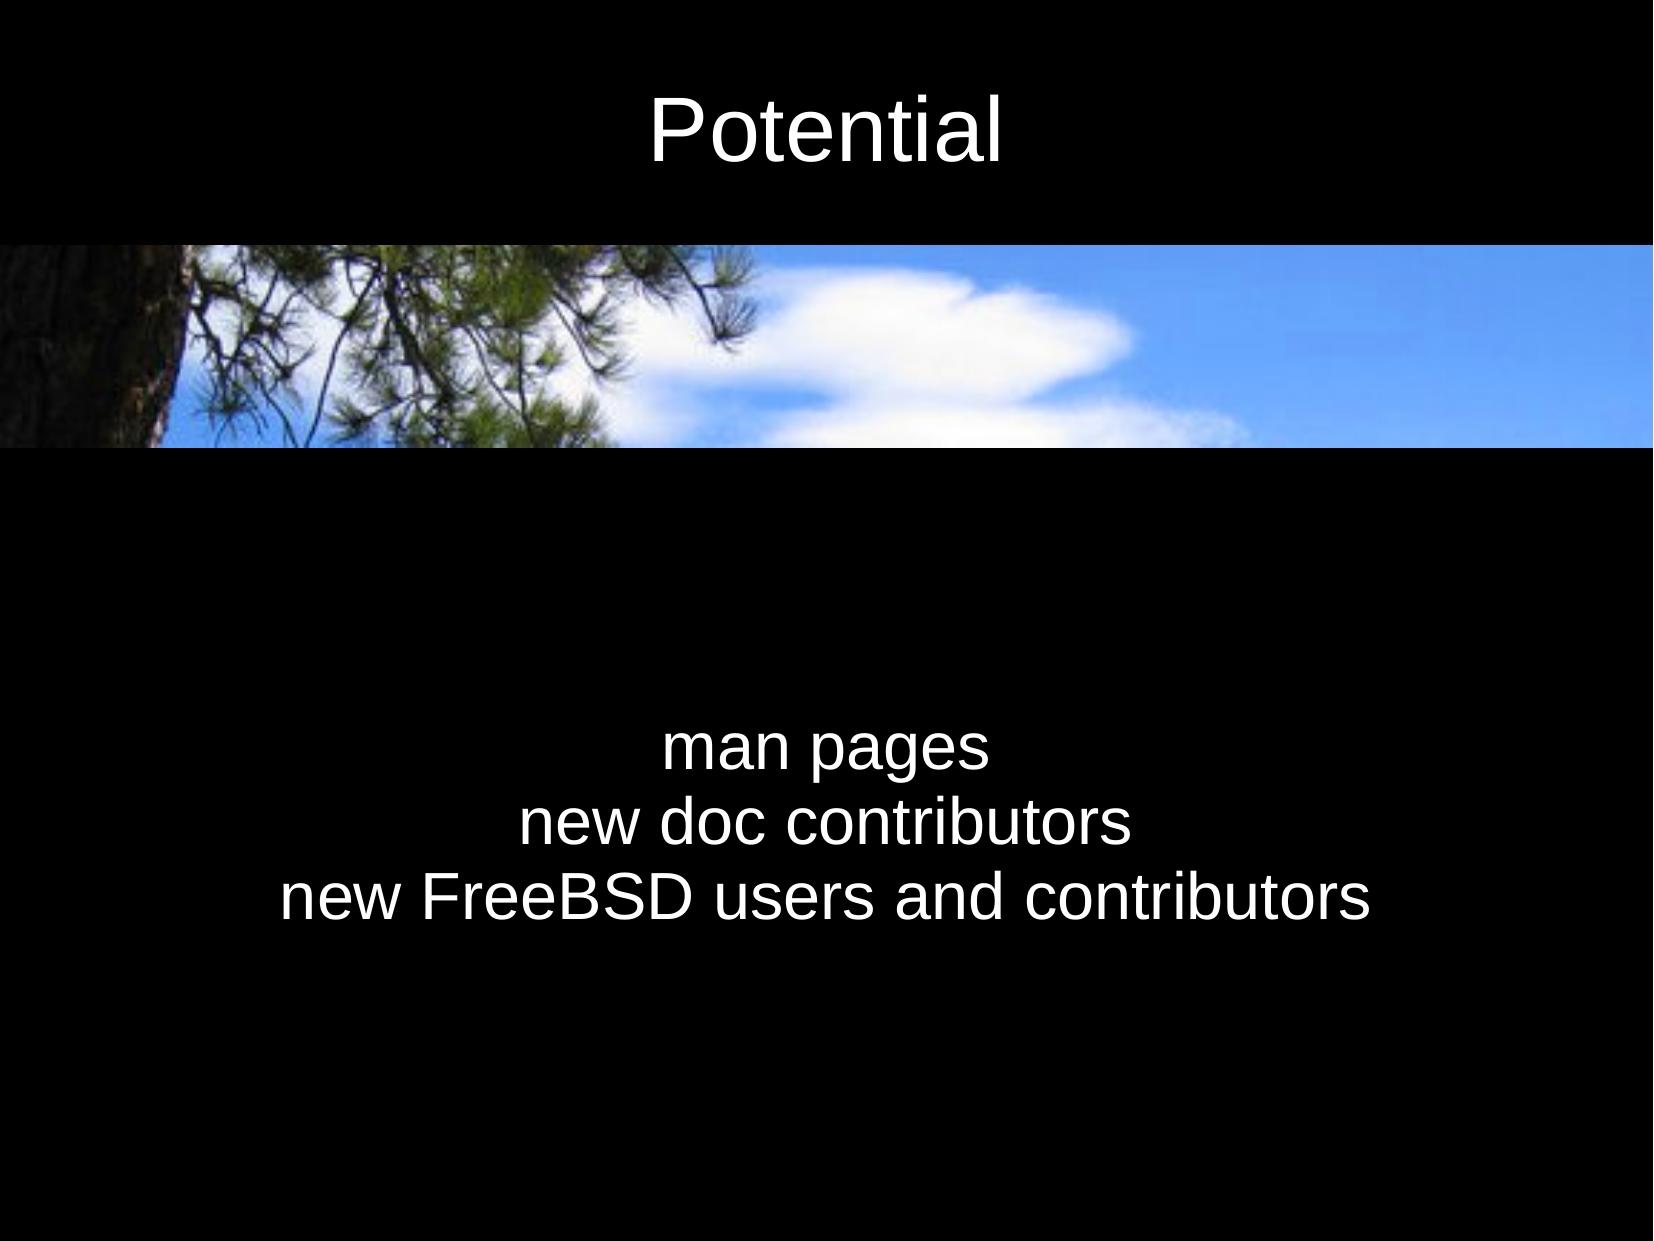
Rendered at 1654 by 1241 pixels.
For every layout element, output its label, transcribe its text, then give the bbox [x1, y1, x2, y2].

title Potential [82, 49, 1571, 211]
picture [0, 245, 1653, 448]
subtitle man pages new doc contributors new FreeBSD users and contributors [82, 510, 1571, 1133]
